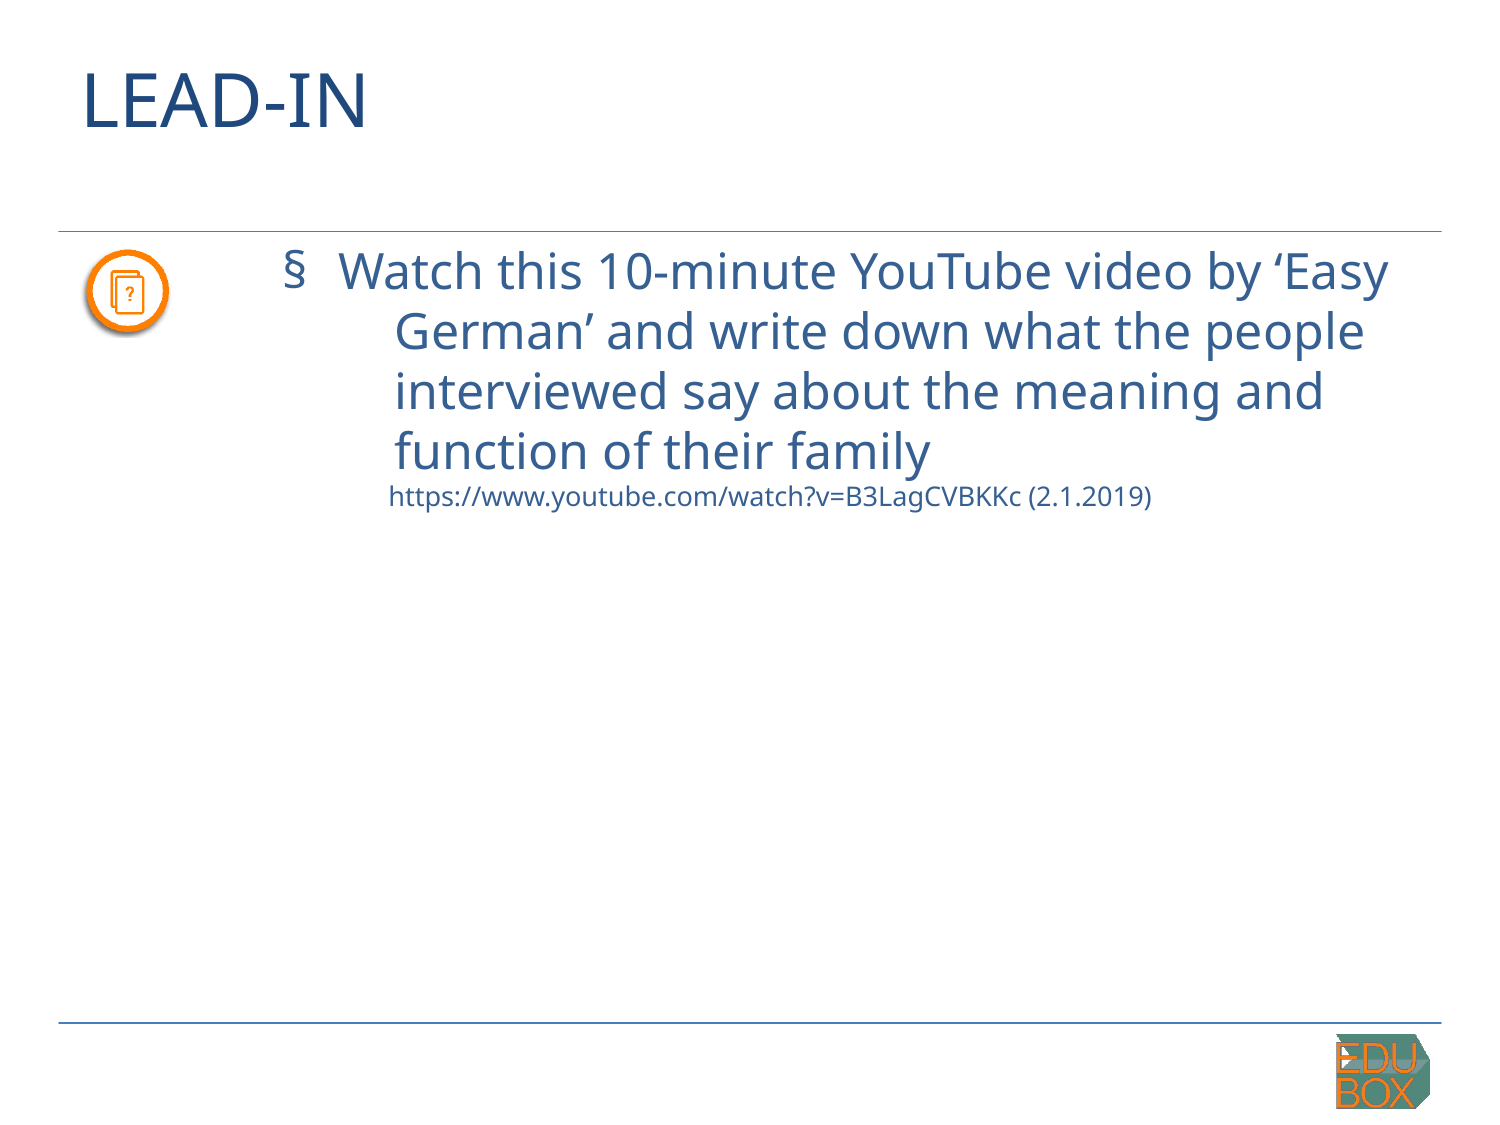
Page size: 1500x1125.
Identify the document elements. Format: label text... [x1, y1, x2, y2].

title LEAD-IN [64, 42, 1040, 153]
text_box Watch this 10-minute YouTube video by ‘Easy German’ and write down what the people interviewed say about the meaning and function of their family https://www.youtube.com/watch?v=B3LagCVBKKc (2.1.2019) [135, 231, 1420, 366]
picture [80, 243, 135, 339]
picture [1328, 1028, 1437, 1114]
